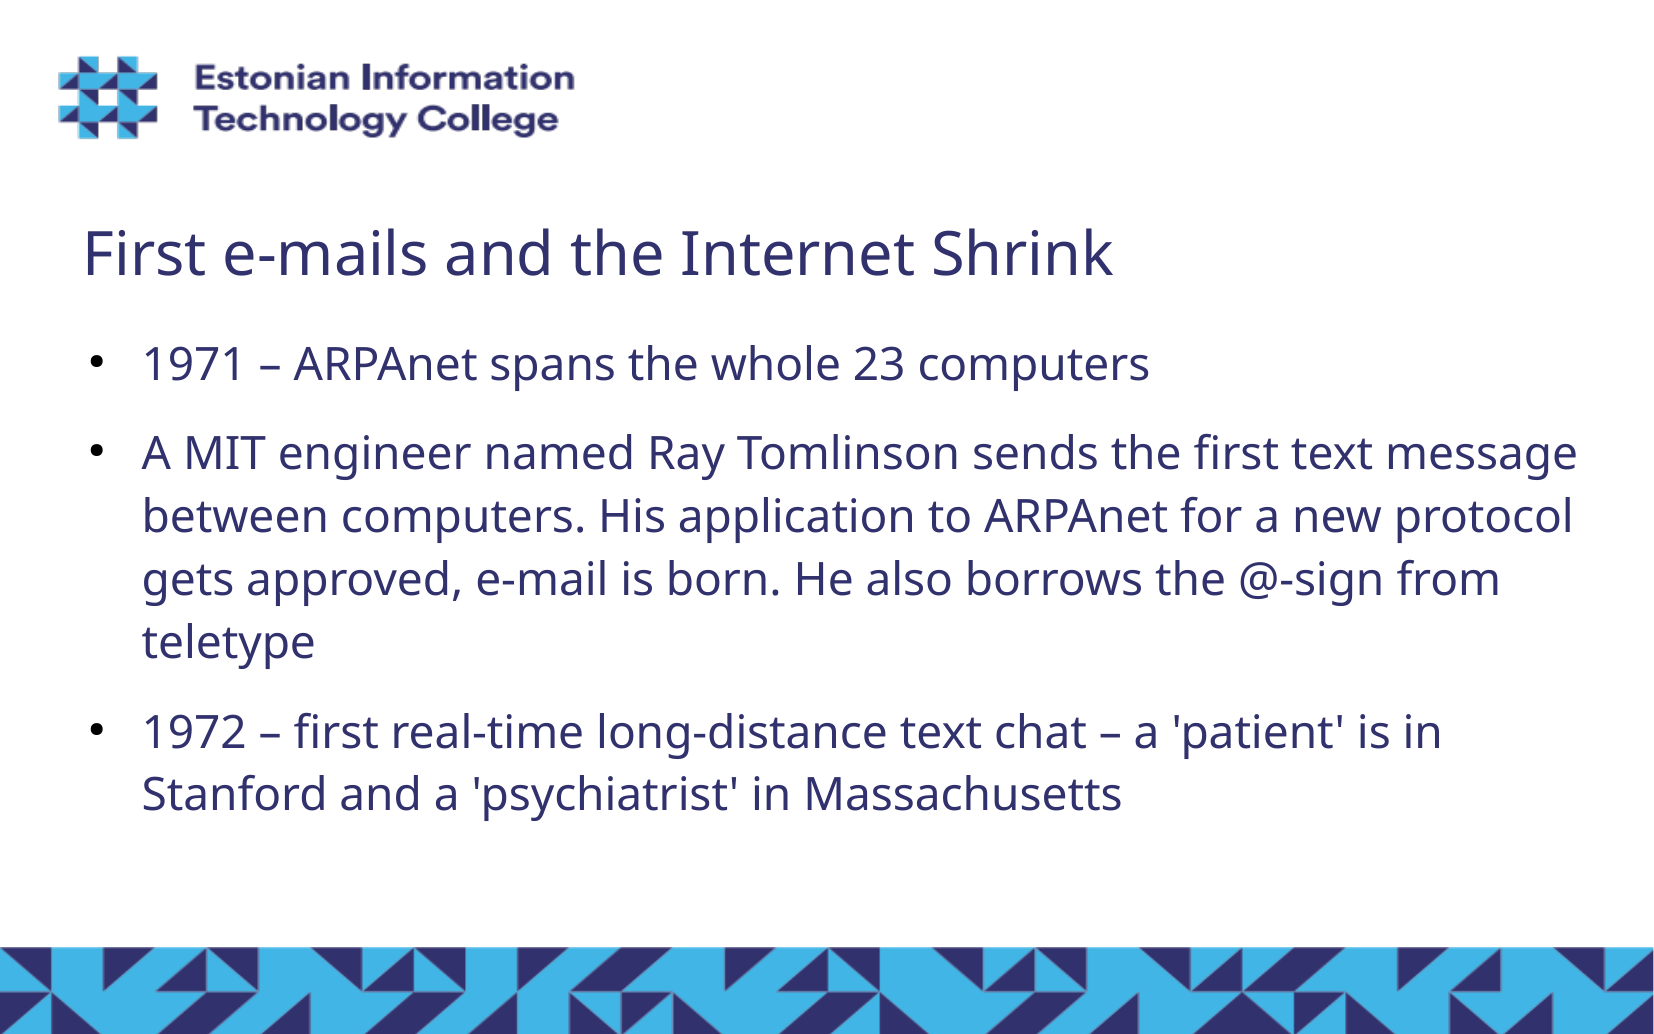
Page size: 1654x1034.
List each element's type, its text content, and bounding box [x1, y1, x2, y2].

title First e-mails and the Internet Shrink [82, 165, 1644, 338]
list 1971 – ARPAnet spans the whole 23 computers A MIT engineer named Ray Tomlinson sends the first text message between computers. His application to ARPAnet for a new protocol gets approved, e-mail is born. He also borrows the @-sign from teletype 1972 – first real-time long-distance text chat – a 'patient' is in Stanford and a 'psychiatrist' in Massachusetts [70, 330, 1619, 922]
